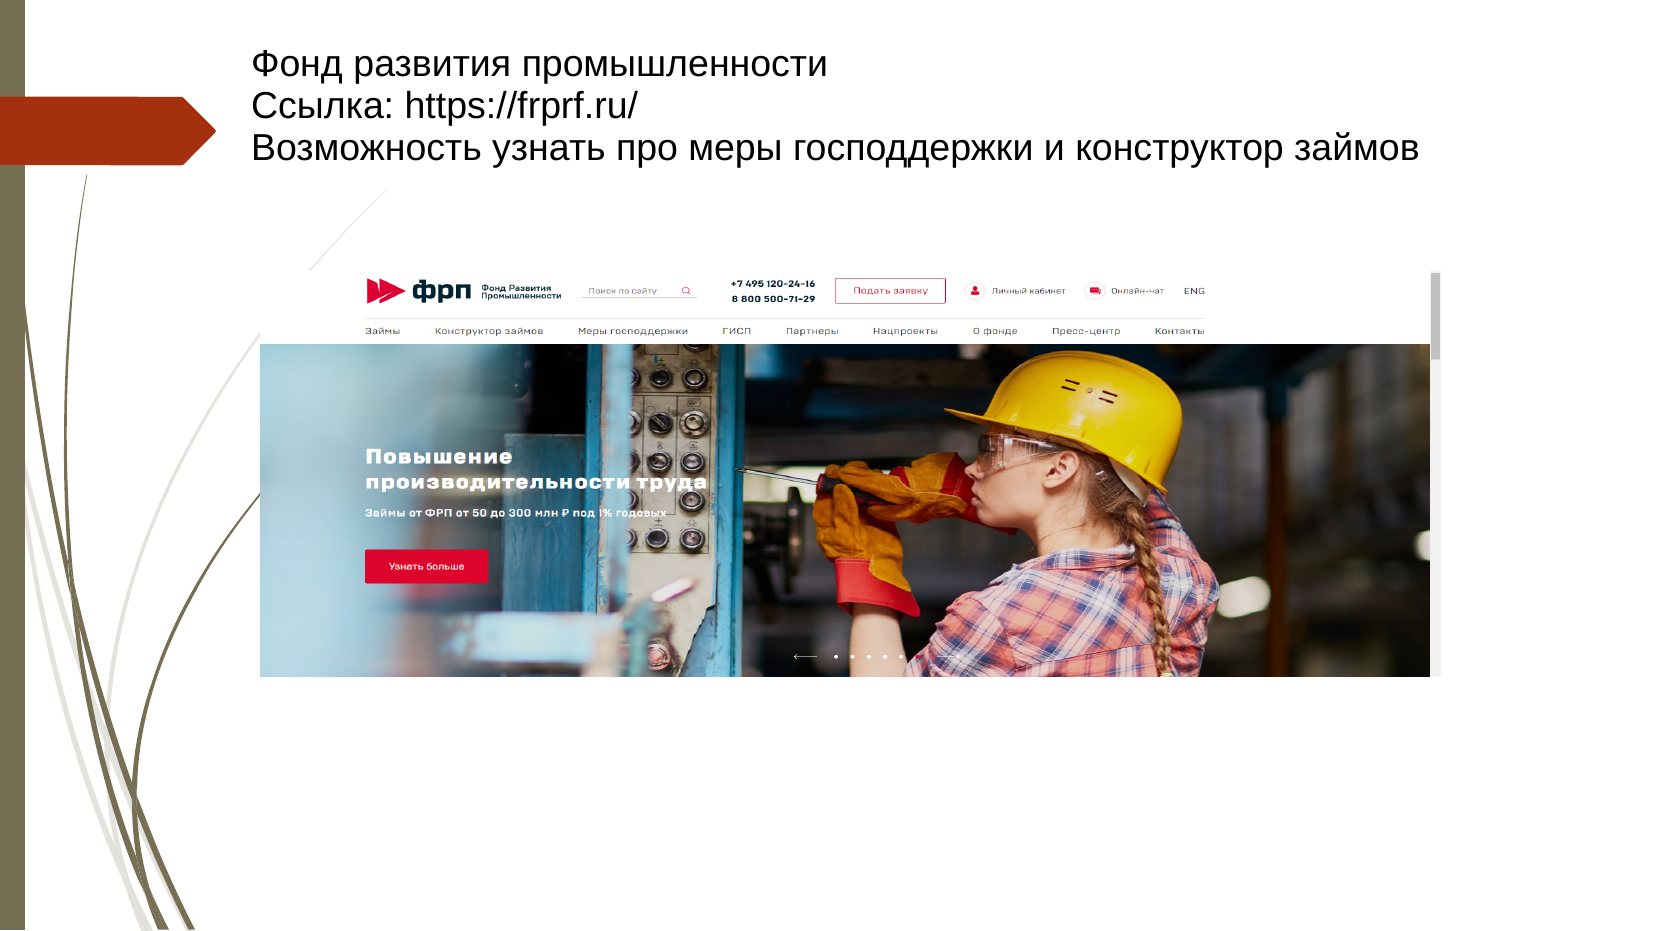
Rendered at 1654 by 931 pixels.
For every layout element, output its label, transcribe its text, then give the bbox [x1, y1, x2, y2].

picture [259, 271, 1441, 677]
text_box Фонд развития промышленности Ссылка: https://frprf.ru/ Возможность узнать про меры господдержки и конструктор займов [236, 35, 1548, 261]
